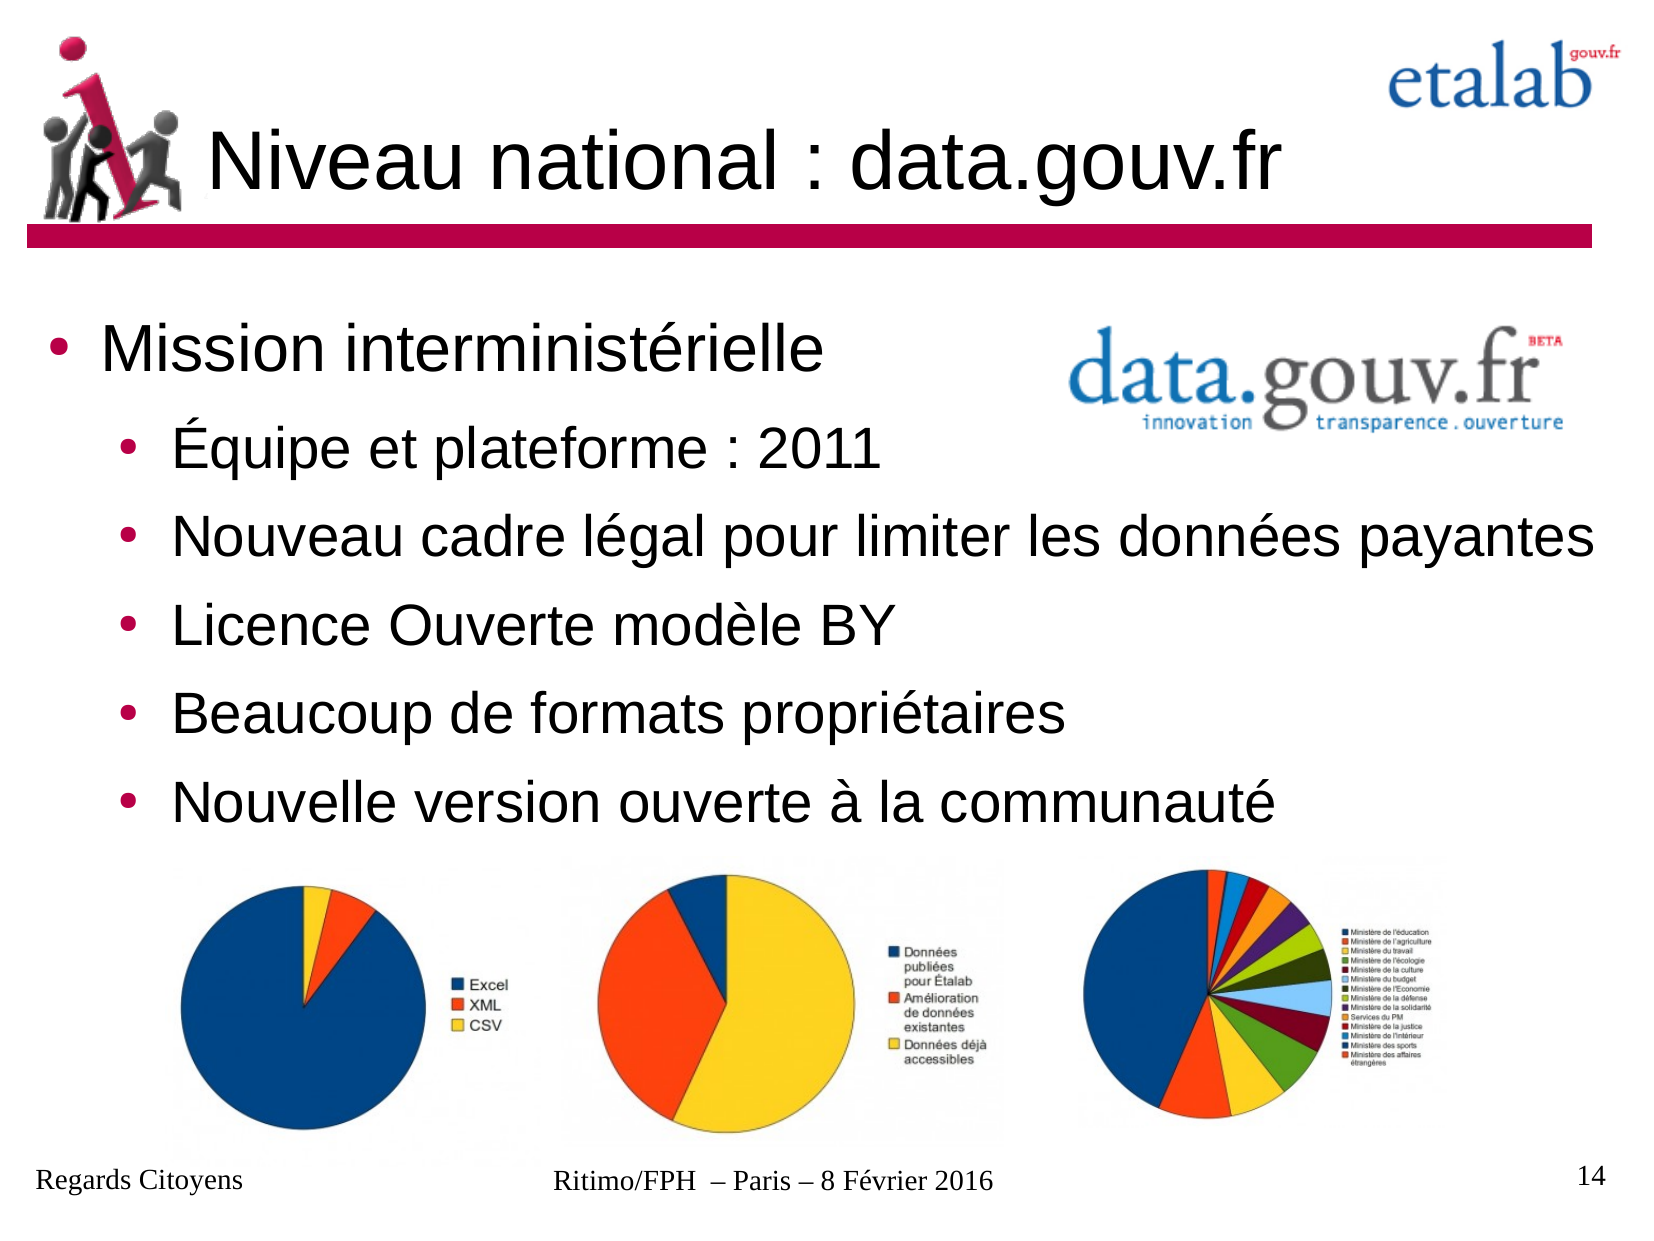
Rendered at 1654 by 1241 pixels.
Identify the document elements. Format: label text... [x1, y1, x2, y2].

title Niveau national : data.gouv.fr [206, 64, 1654, 206]
picture [561, 856, 1004, 1147]
picture [1078, 856, 1447, 1128]
list Mission interministérielle Équipe et plateforme : 2011 Nouveau cadre légal pour limiter les données payantes Licence Ouverte modèle BY Beaucoup de formats propriétaires Nouvelle version ouverte à la communauté [29, 206, 1654, 1152]
picture [1369, 28, 1648, 125]
picture [165, 868, 541, 1167]
picture [27, 31, 208, 224]
picture [1051, 312, 1581, 444]
